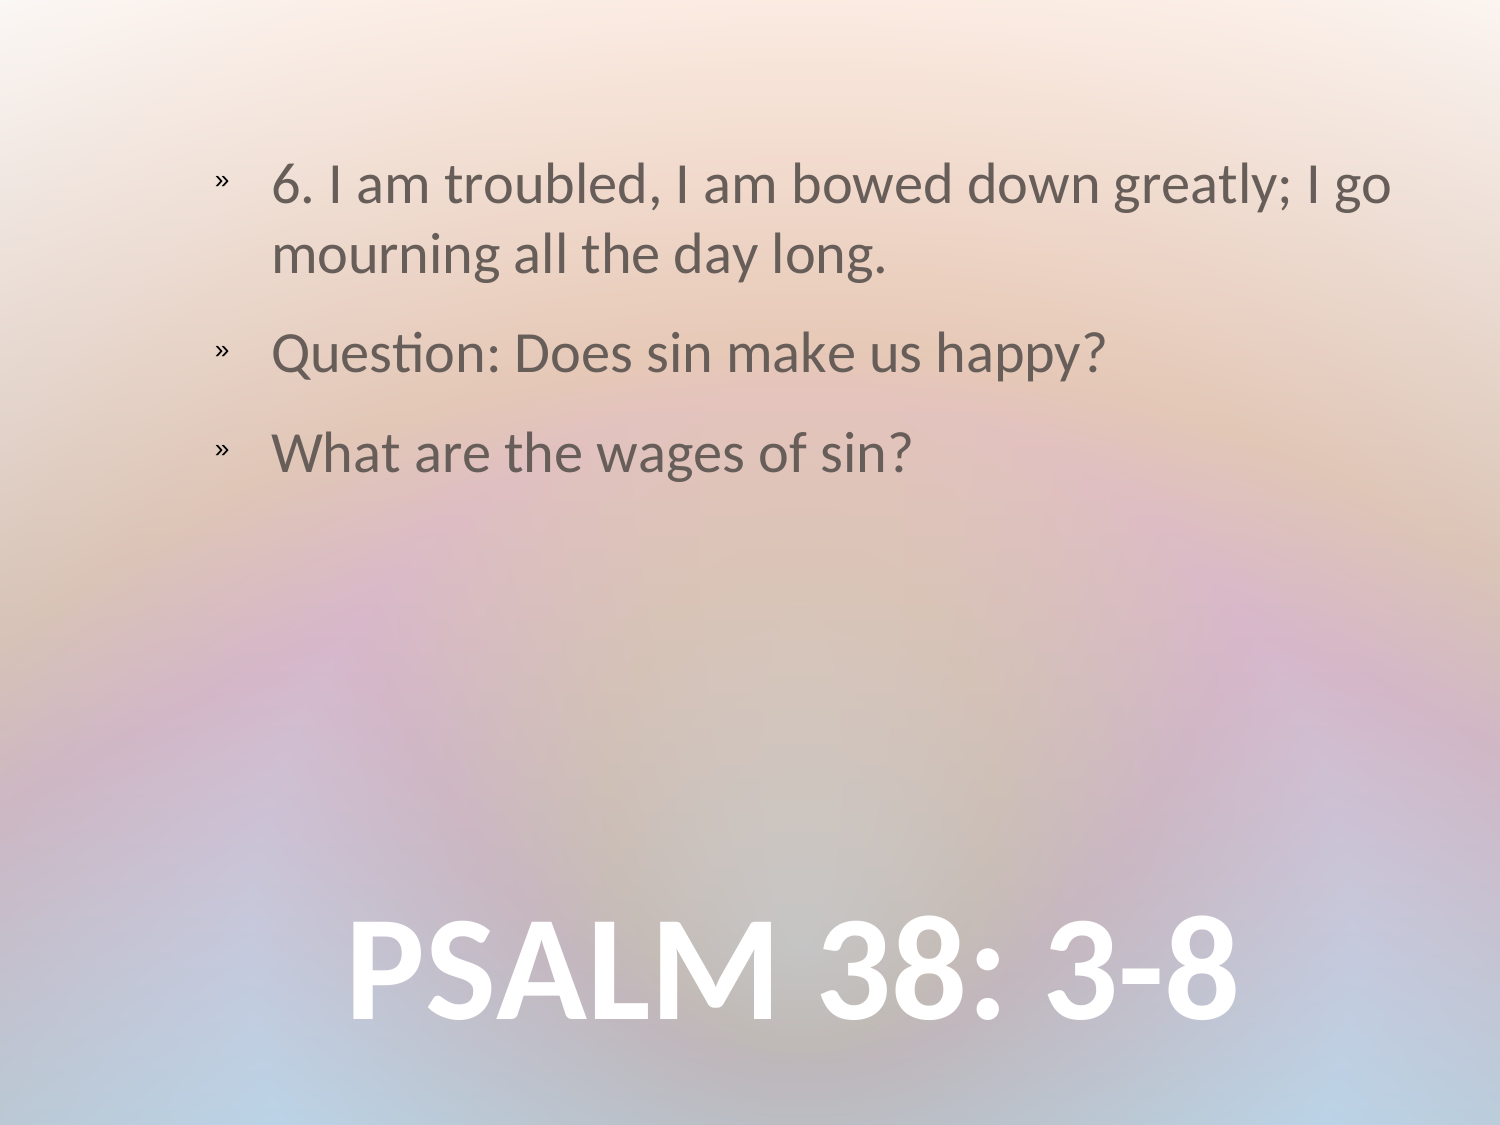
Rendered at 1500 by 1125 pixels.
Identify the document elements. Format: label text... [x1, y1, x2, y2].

list 6. I am troubled, I am bowed down greatly; I go mourning all the day long. Question: Does sin make us happy? What are the wages of sin? [200, 137, 1425, 863]
title PSALM 38: 3-8 [200, 863, 1388, 1050]
picture [0, 0, 1500, 1125]
